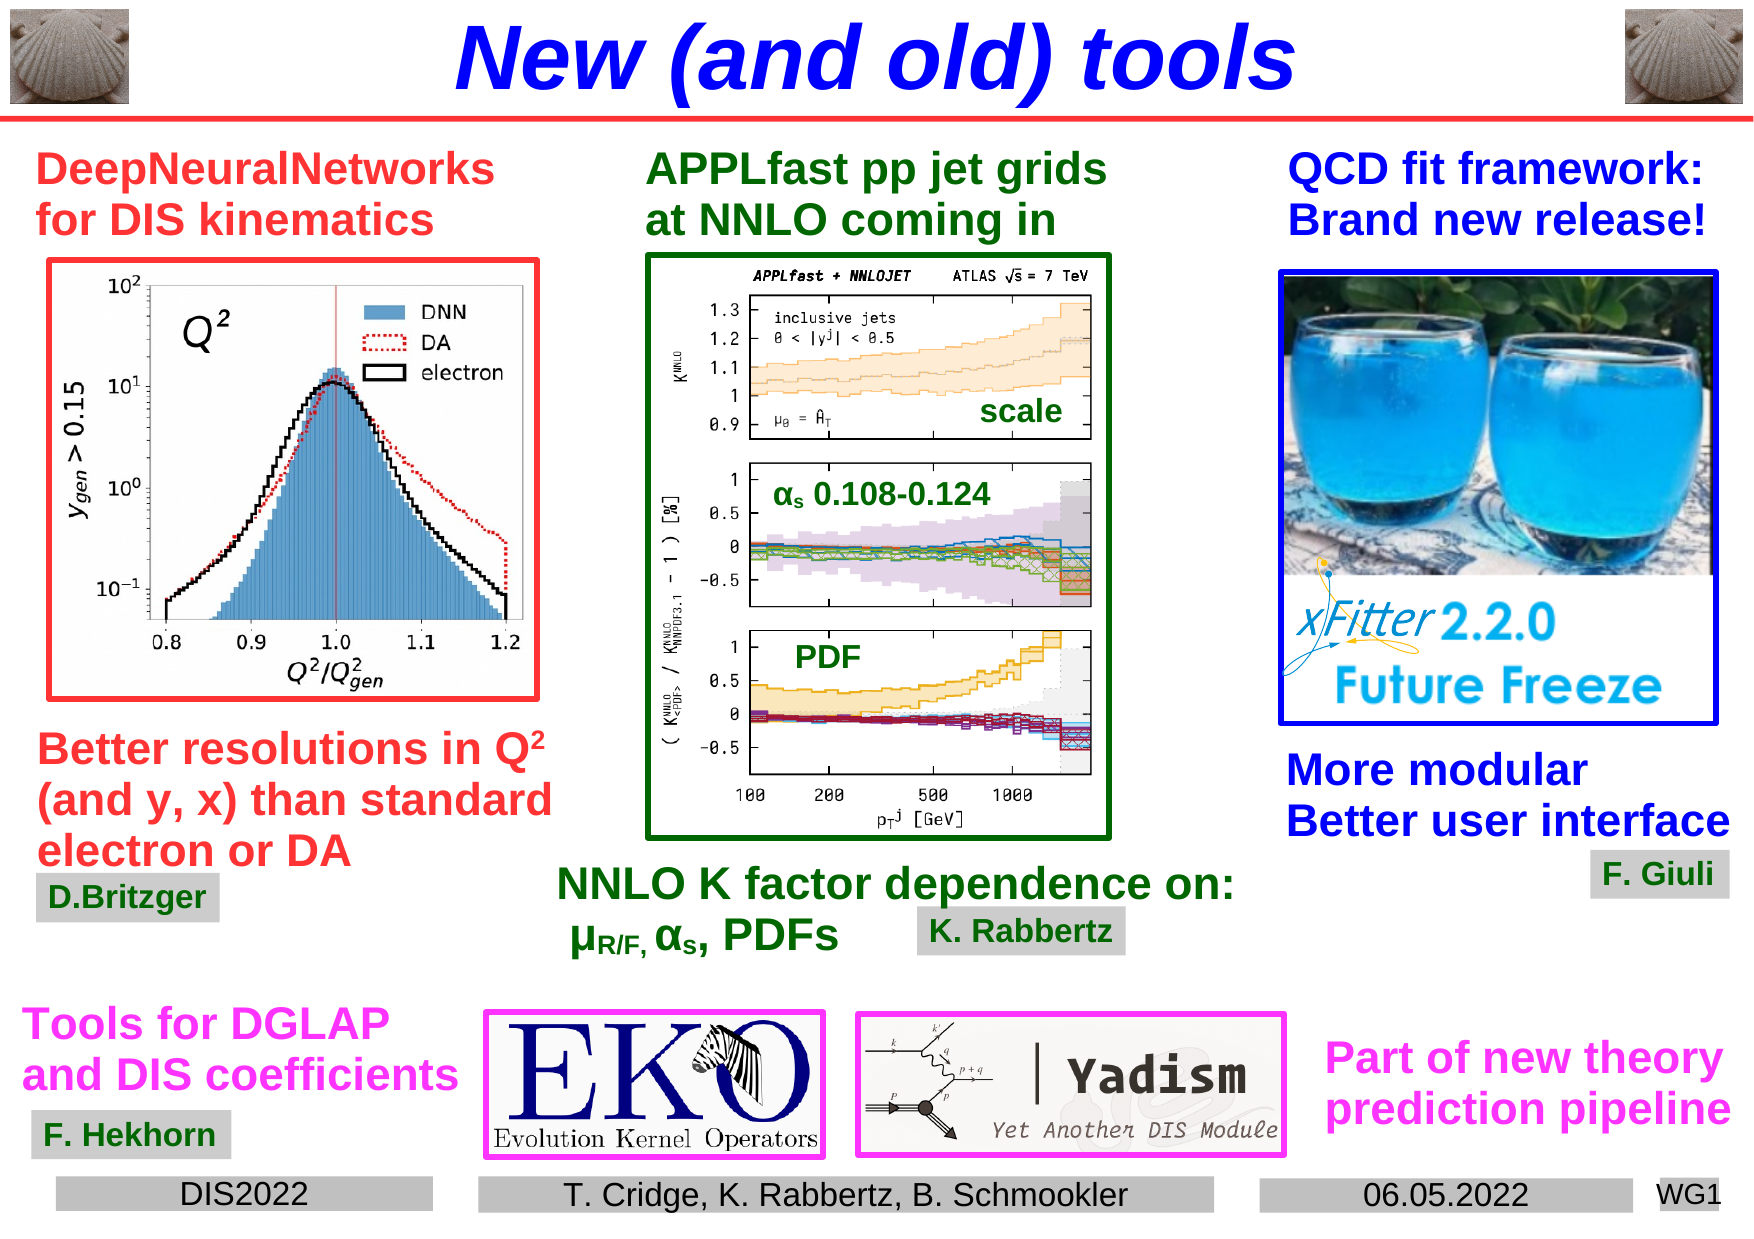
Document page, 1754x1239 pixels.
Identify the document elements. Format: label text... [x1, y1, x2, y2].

text_box Tools for DGLAP and DIS coefficients [10, 991, 472, 1107]
picture [10, 9, 124, 104]
text_box scale [967, 386, 1075, 436]
text_box QCD fit framework: Brand new release! [1275, 137, 1720, 252]
picture [1282, 275, 1713, 721]
picture [1630, 9, 1743, 104]
picture [650, 258, 1107, 835]
text_box F. Hekhorn [31, 1110, 232, 1160]
text_box Better resolutions in Q2 (and y, x) than standard electron or DA [25, 716, 574, 883]
text_box F. Giuli [1590, 853, 1730, 899]
picture [52, 263, 535, 697]
title New (and old) tools [124, 0, 1630, 116]
text_box NNLO K factor dependence on: μR/F, αs, PDFs [544, 851, 1248, 967]
text_box DeepNeuralNetworks for DIS kinematics [23, 137, 508, 252]
text_box APPLfast pp jet grids at NNLO coming in [633, 137, 1121, 252]
text_box Part of new theory prediction pipeline [1312, 1025, 1754, 1144]
text_box D.Britzger [36, 872, 220, 923]
text_box αs 0.108-0.124 [761, 469, 1017, 519]
text_box More modular Better user interface [1274, 738, 1744, 853]
picture [488, 1015, 821, 1154]
picture [861, 1016, 1282, 1153]
text_box PDF [783, 632, 891, 685]
